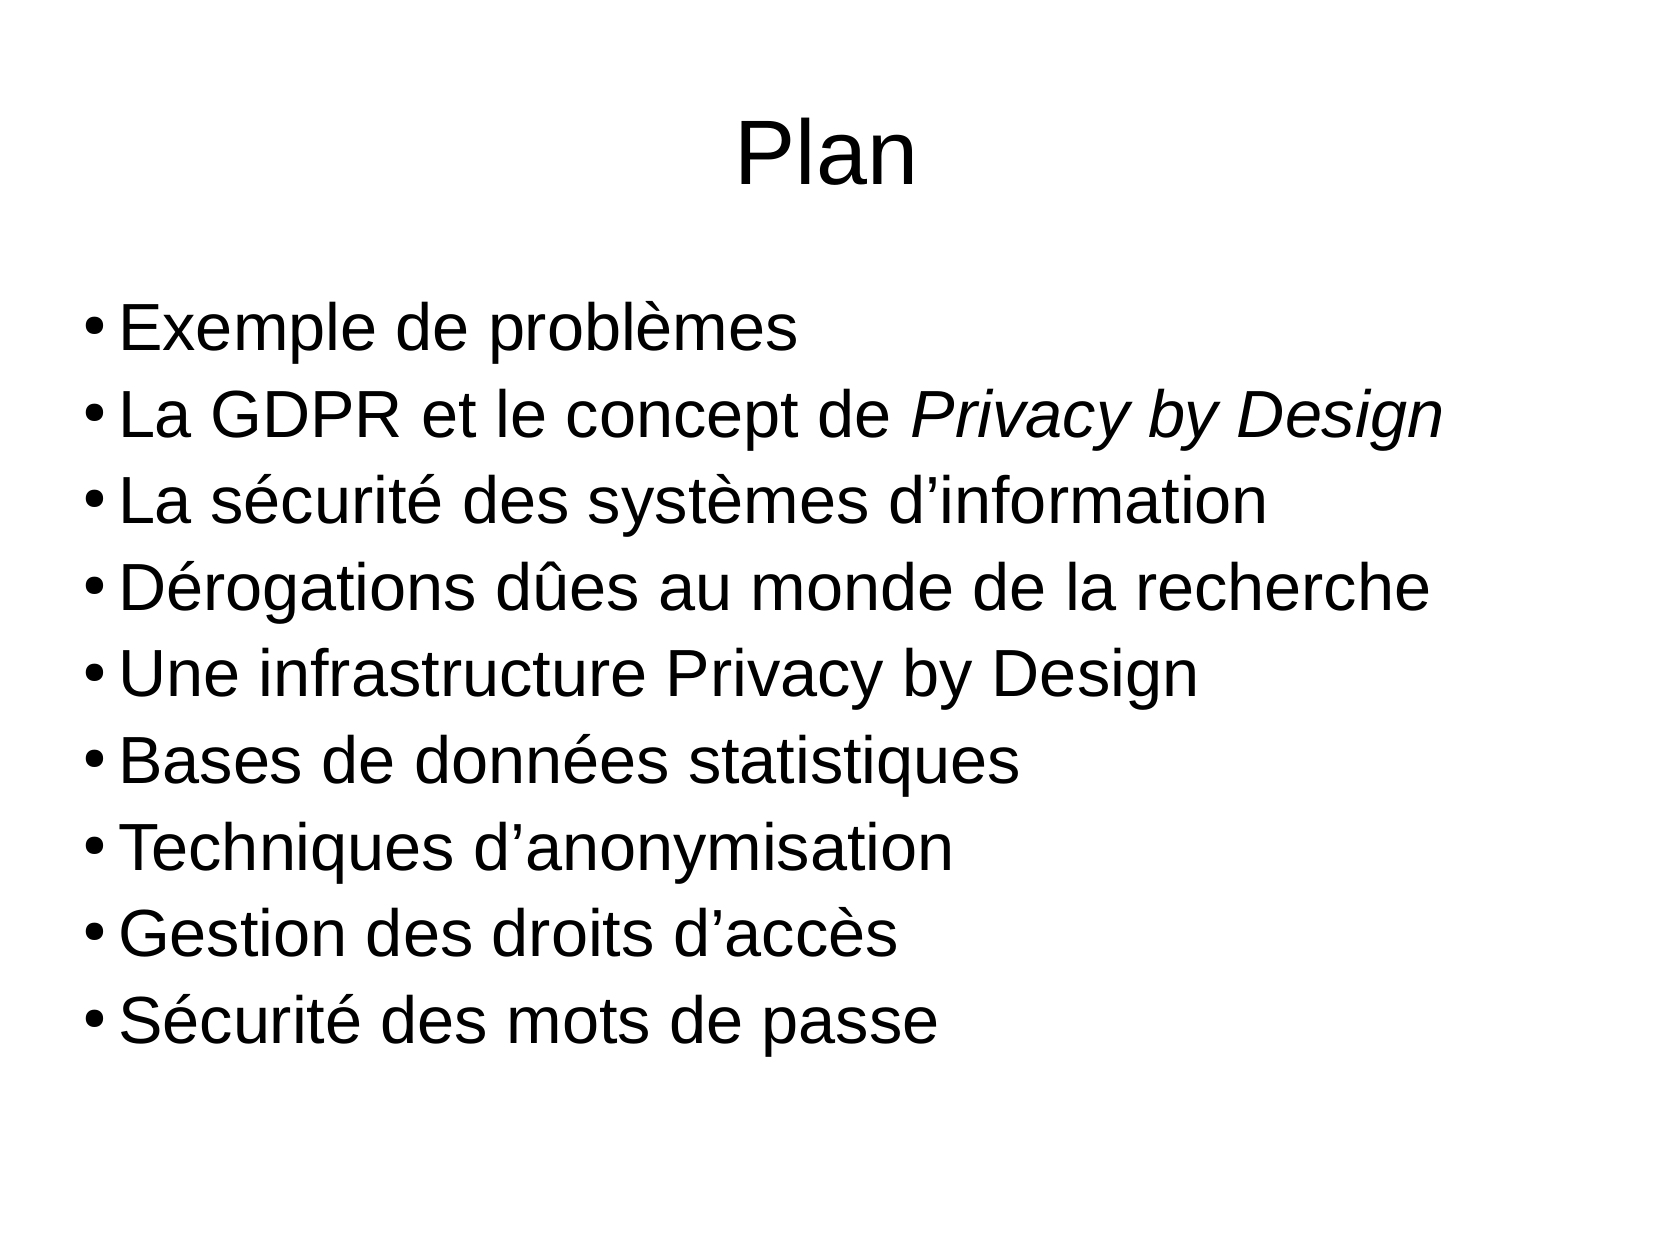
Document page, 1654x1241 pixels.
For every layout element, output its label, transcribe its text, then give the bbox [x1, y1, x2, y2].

subtitle Exemple de problèmes La GDPR et le concept de Privacy by Design La sécurité des systèmes d’information Dérogations dûes au monde de la recherche Une infrastructure Privacy by Design Bases de données statistiques Techniques d’anonymisation Gestion des droits d’accès Sécurité des mots de passe [82, 290, 1571, 1231]
title Plan [82, 49, 1571, 257]
